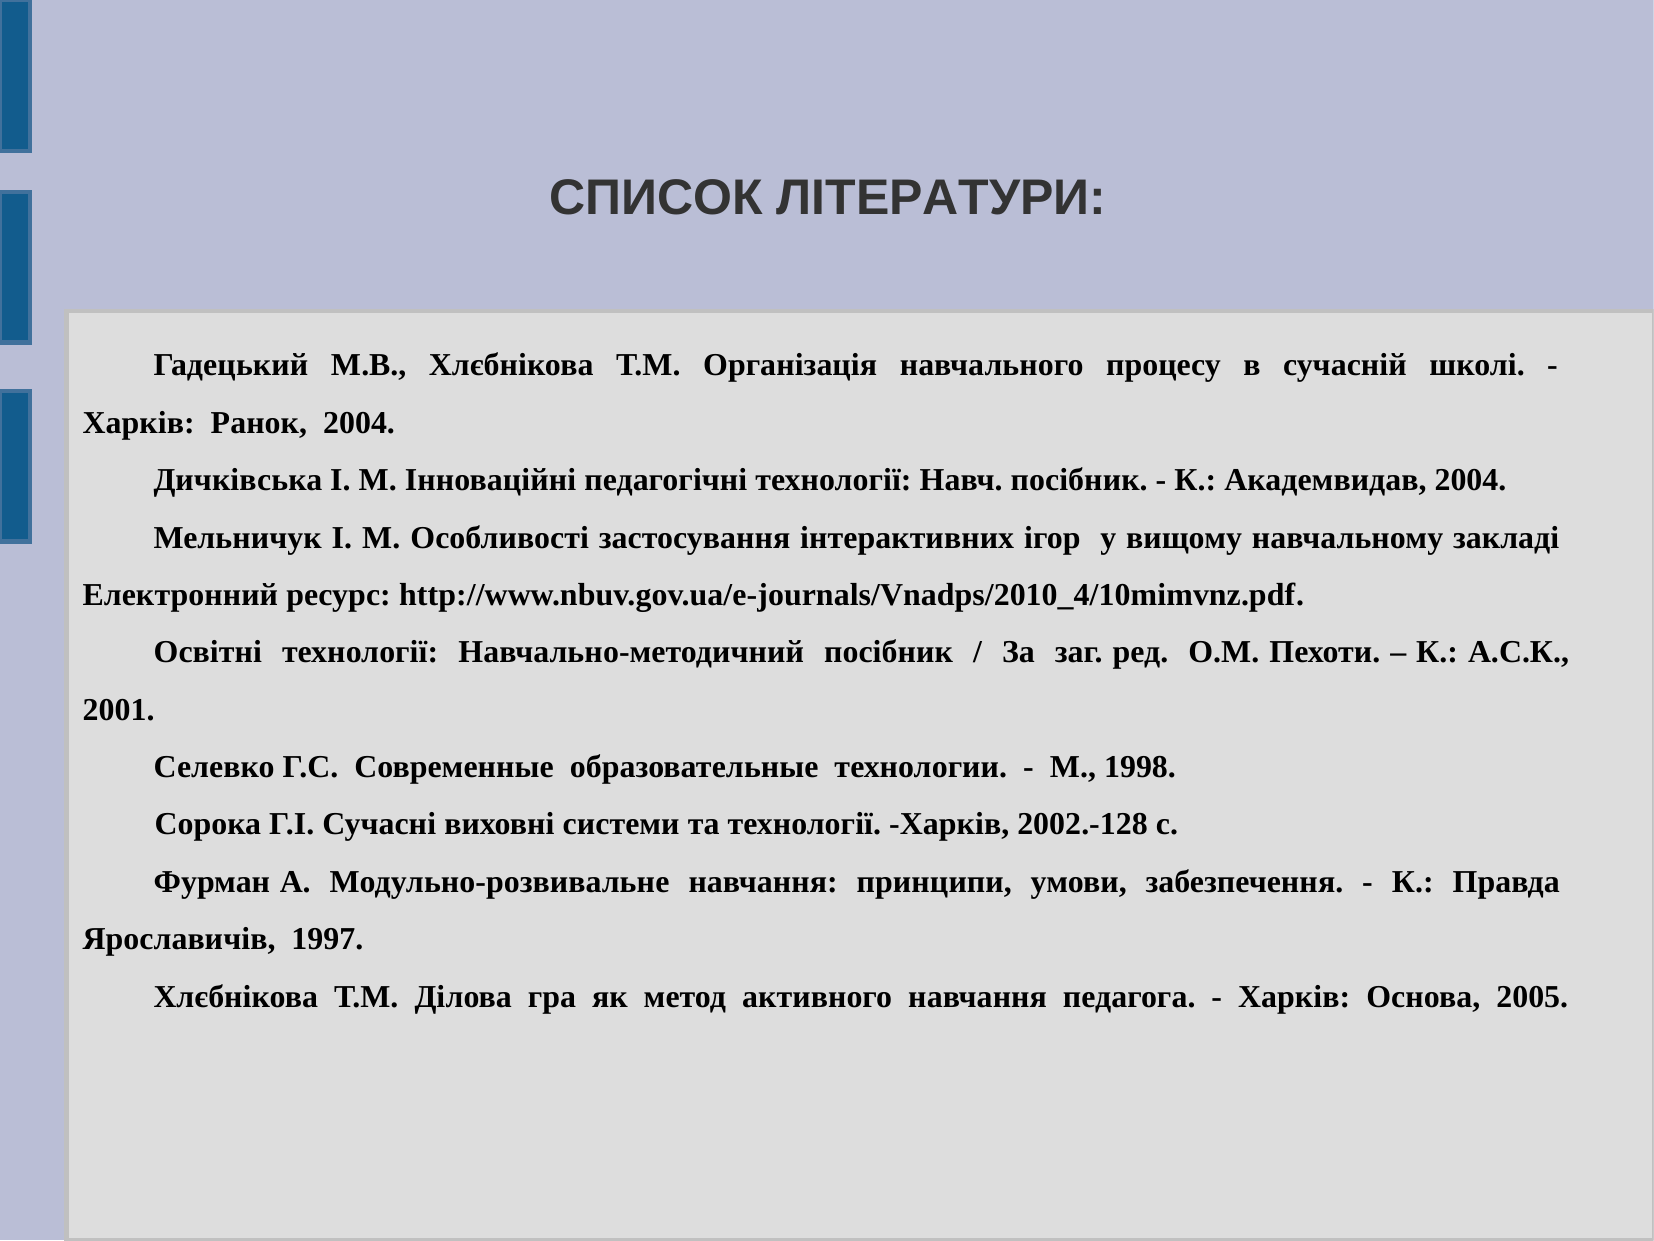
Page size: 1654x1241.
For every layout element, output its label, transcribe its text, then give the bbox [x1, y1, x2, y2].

title СПИСОК ЛІТЕРАТУРИ: [121, 91, 1534, 299]
list Гадецький М.В., Хлєбнікова Т.М. Організація навчального процесу в сучасній школі. - Харків: Ранок, 2004. Дичківська І. М. Інноваційні педагогічні технології: Навч. посібник. - К.: Академвидав, 2004. Мельничук І. М. Особливості застосування інтерактивних ігор у вищому навчальному закладі Електронний ресурс: http://www.nbuv.gov.ua/e-journals/Vnadps/2010_4/10mimvnz.pdf. Освітні технології: Навчально-методичний посібник / За заг. ред. О.М. Пехоти. – К.: А.С.К., 2001. Селевко Г.С. Современные образовательные технологии. - М., 1998. Сорока Г.І. Сучасні виховні системи та технології. -Харків, 2002.-128 с. Фурман А. Модульно-розвивальне навчання: принципи, умови, забезпечення. - К.: Правда Ярославичів, 1997. Хлєбнікова Т.М. Ділова гра як метод активного навчання педагога. - Харків: Основа, 2005. [82, 324, 1571, 1109]
